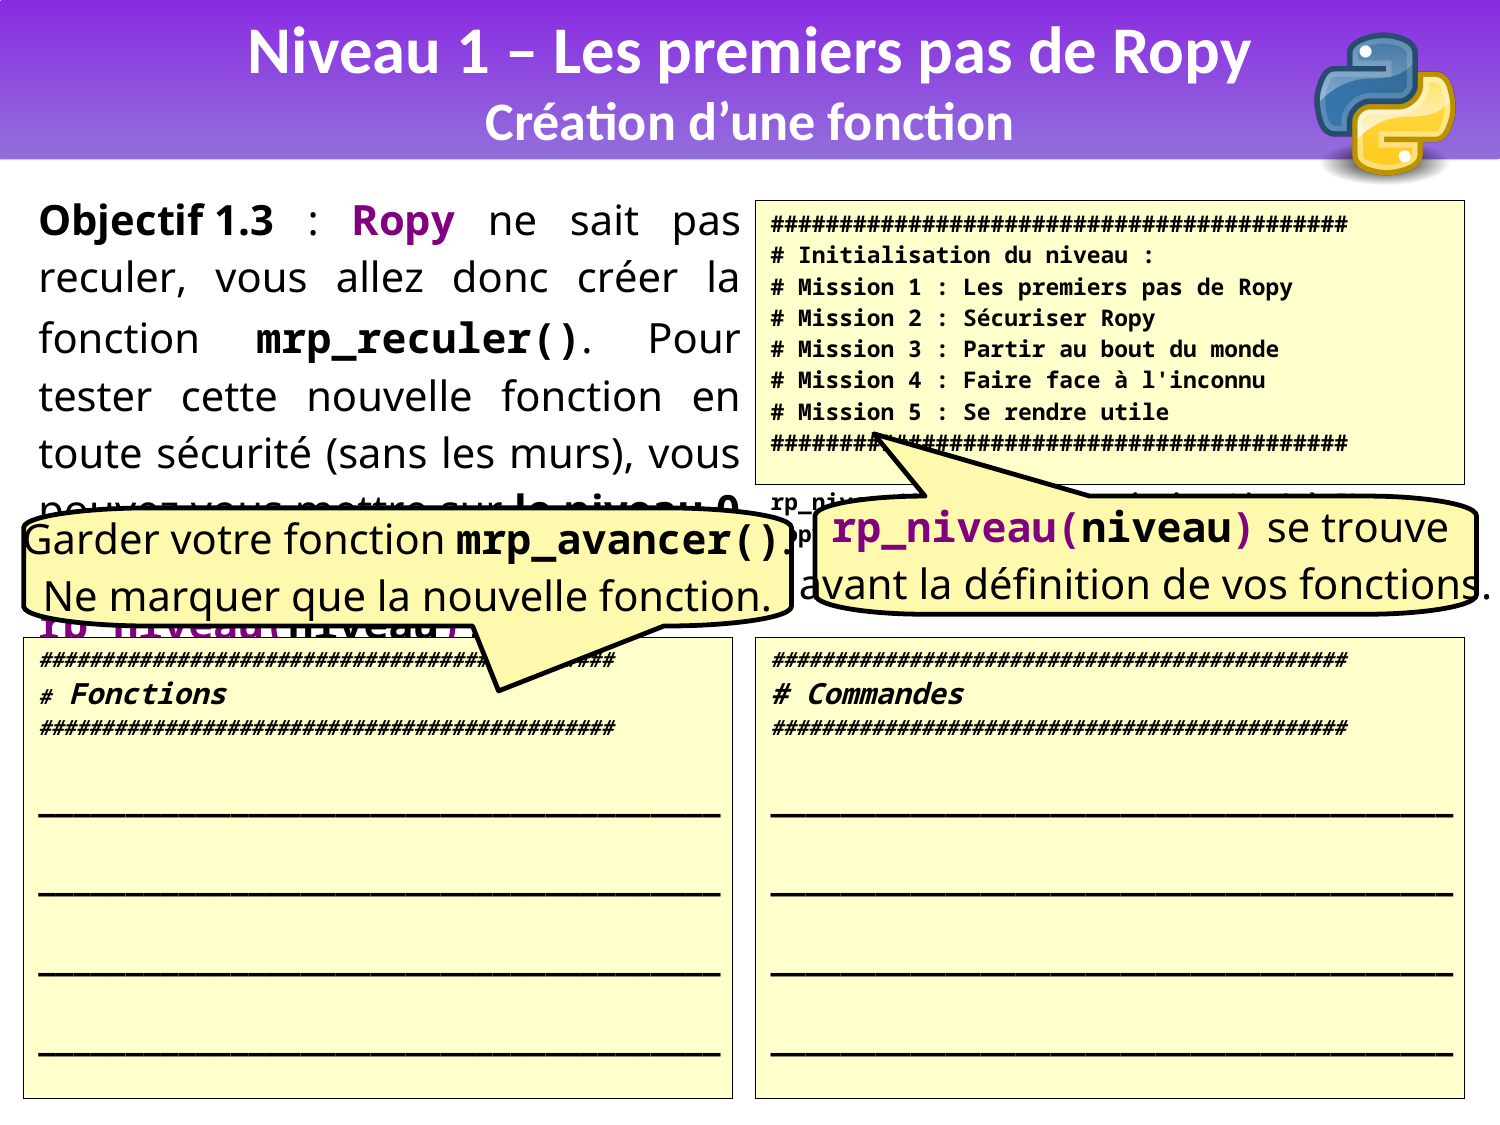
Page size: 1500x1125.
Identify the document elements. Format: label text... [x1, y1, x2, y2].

picture [1305, 29, 1465, 189]
text_box ############################################## # Commandes ############################################## _______________________________________ _______________________________________ _______________________________________ _______________________________________ _______________________________________ _______________________________________ [755, 637, 1465, 1099]
text_box Garder votre fonction mrp_avancer(). Ne marquer que la nouvelle fonction. [23, 507, 792, 691]
text_box rp_niveau(niveau) se trouve avant la définition de vos fonctions. [815, 433, 1477, 615]
text_box Niveau 1 – Les premiers pas de Ropy Création d’une fonction [0, 0, 1500, 159]
text_box ########################################## # Initialisation du niveau : # Mission 1 : Les premiers pas de Ropy # Mission 2 : Sécuriser Ropy # Mission 3 : Partir au bout du monde # Mission 4 : Faire face à l'inconnu # Mission 5 : Se rendre utile ########################################## rp_niveau(0) # Saisir la mission (de 0 à 5) ropy_init.main() # Initialisation de la scène 3D [755, 200, 1465, 485]
text_box Objectif 1.3 : Ropy ne sait pas reculer, vous allez donc créer la fonction mrp_reculer(). Pour tester cette nouvelle fonction en toute sécurité (sans les murs), vous pouvez vous mettre sur le niveau 0 avec la fonction rp_niveau(niveau). [23, 183, 756, 495]
text_box ############################################## # Fonctions ############################################## _______________________________________ _______________________________________ _______________________________________ _______________________________________ _______________________________________ _______________________________________ [23, 637, 733, 1099]
